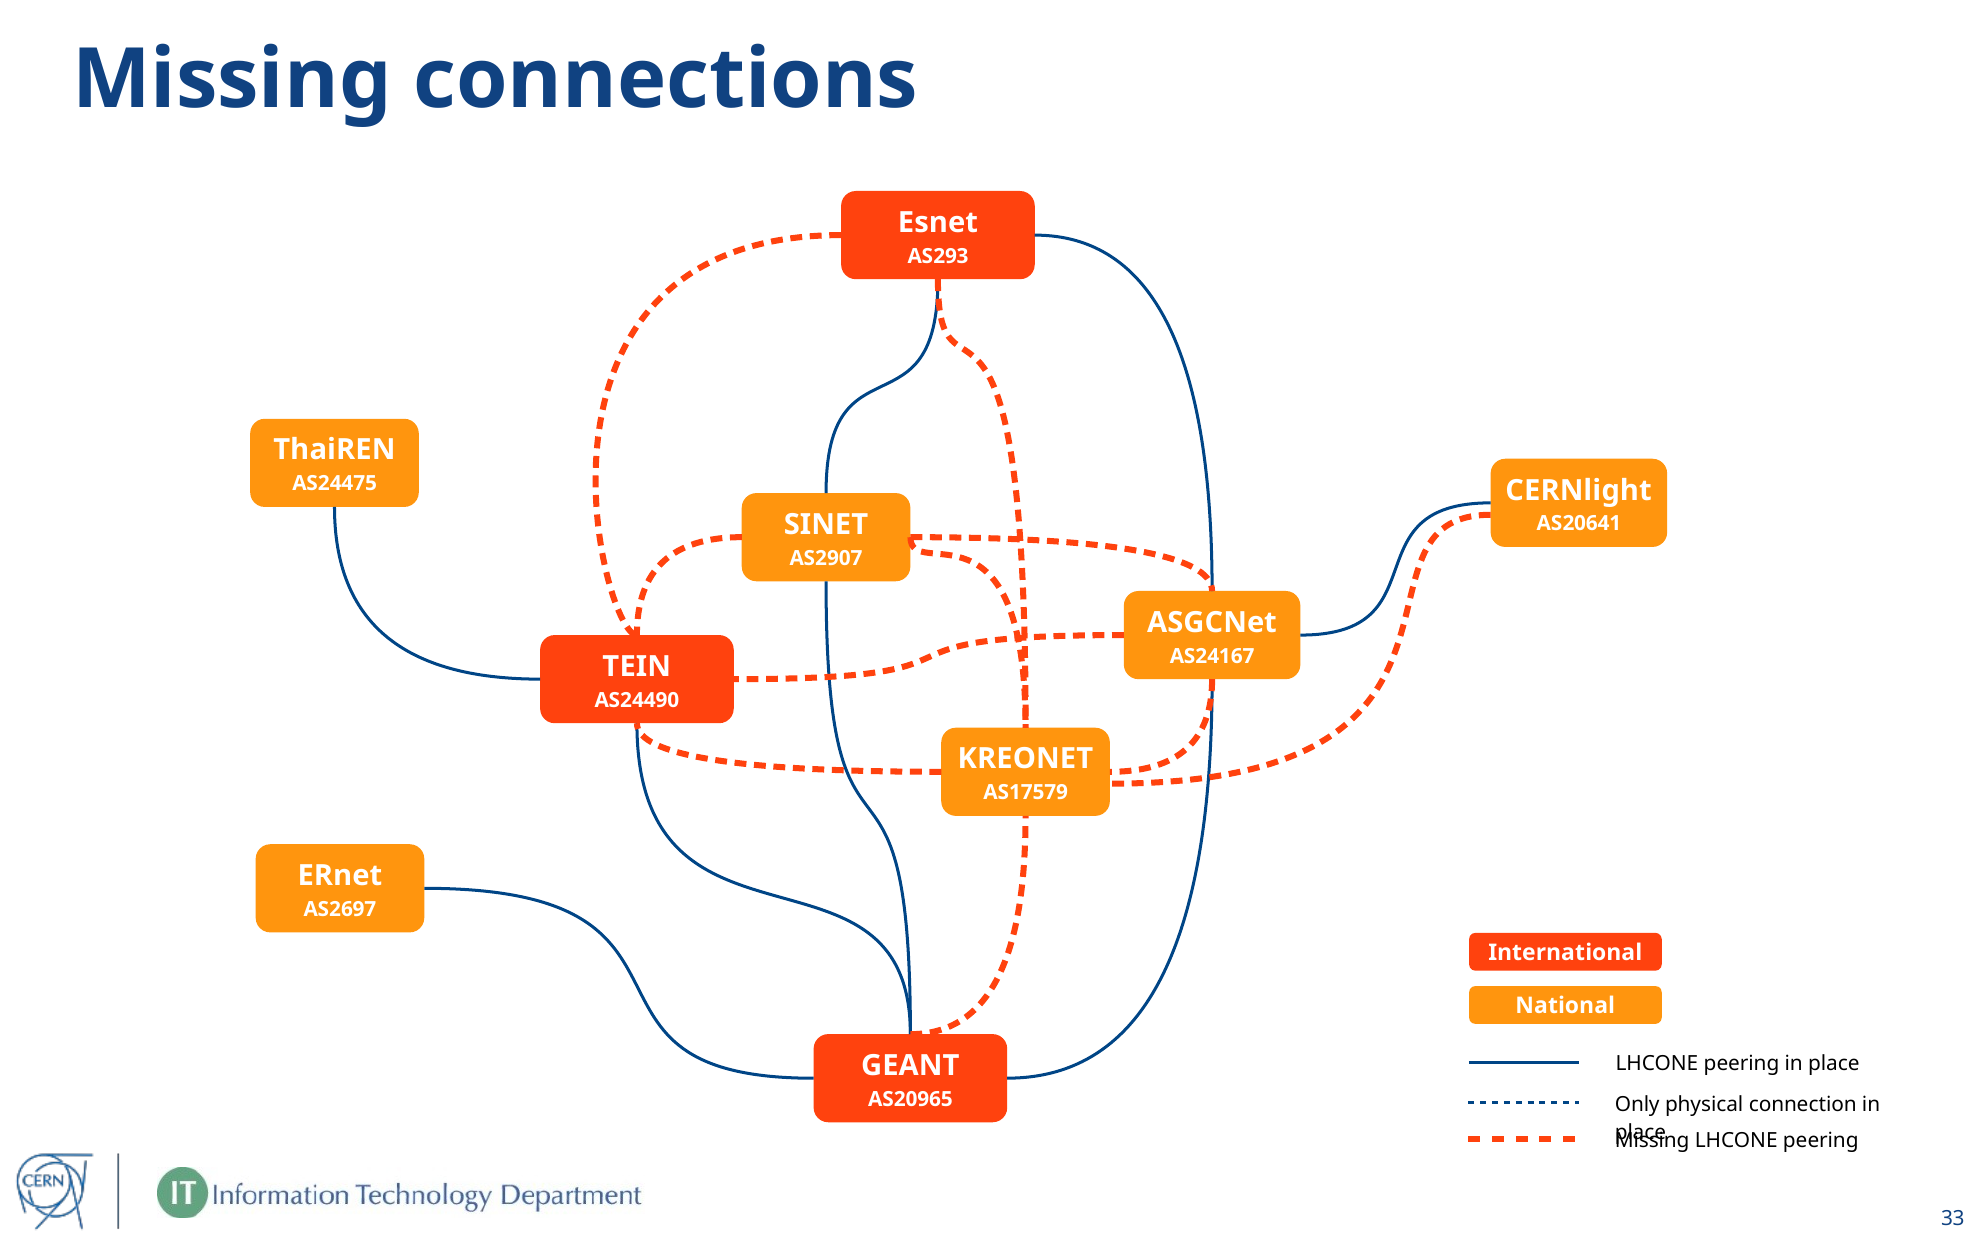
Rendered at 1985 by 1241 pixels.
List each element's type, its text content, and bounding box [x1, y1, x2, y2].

text_box Missing LHCONE peering [1600, 1117, 1951, 1183]
text_box ASGCNet AS24167 [1123, 590, 1301, 680]
picture [38, 1207, 55, 1215]
text_box GEANT AS20965 [813, 1034, 1008, 1123]
picture [19, 1188, 64, 1207]
text_box ThaiREN AS24475 [250, 418, 419, 507]
text_box TEIN AS24490 [540, 635, 734, 724]
text_box International [1469, 932, 1662, 971]
text_box LHCONE peering in place [1600, 1040, 1911, 1081]
title Missing connections [72, 0, 1834, 166]
text_box KREONET AS17579 [941, 727, 1110, 816]
text_box SINET AS2907 [741, 493, 911, 582]
picture [16, 1188, 64, 1236]
text_box CERNlight AS20641 [1490, 458, 1668, 547]
picture [157, 1167, 948, 1218]
picture [51, 1200, 64, 1215]
text_box ERnet AS2697 [255, 844, 425, 933]
text_box Esnet AS293 [841, 190, 1035, 280]
text_box Only physical connection in place [1600, 1081, 1951, 1117]
text_box National [1469, 986, 1662, 1024]
